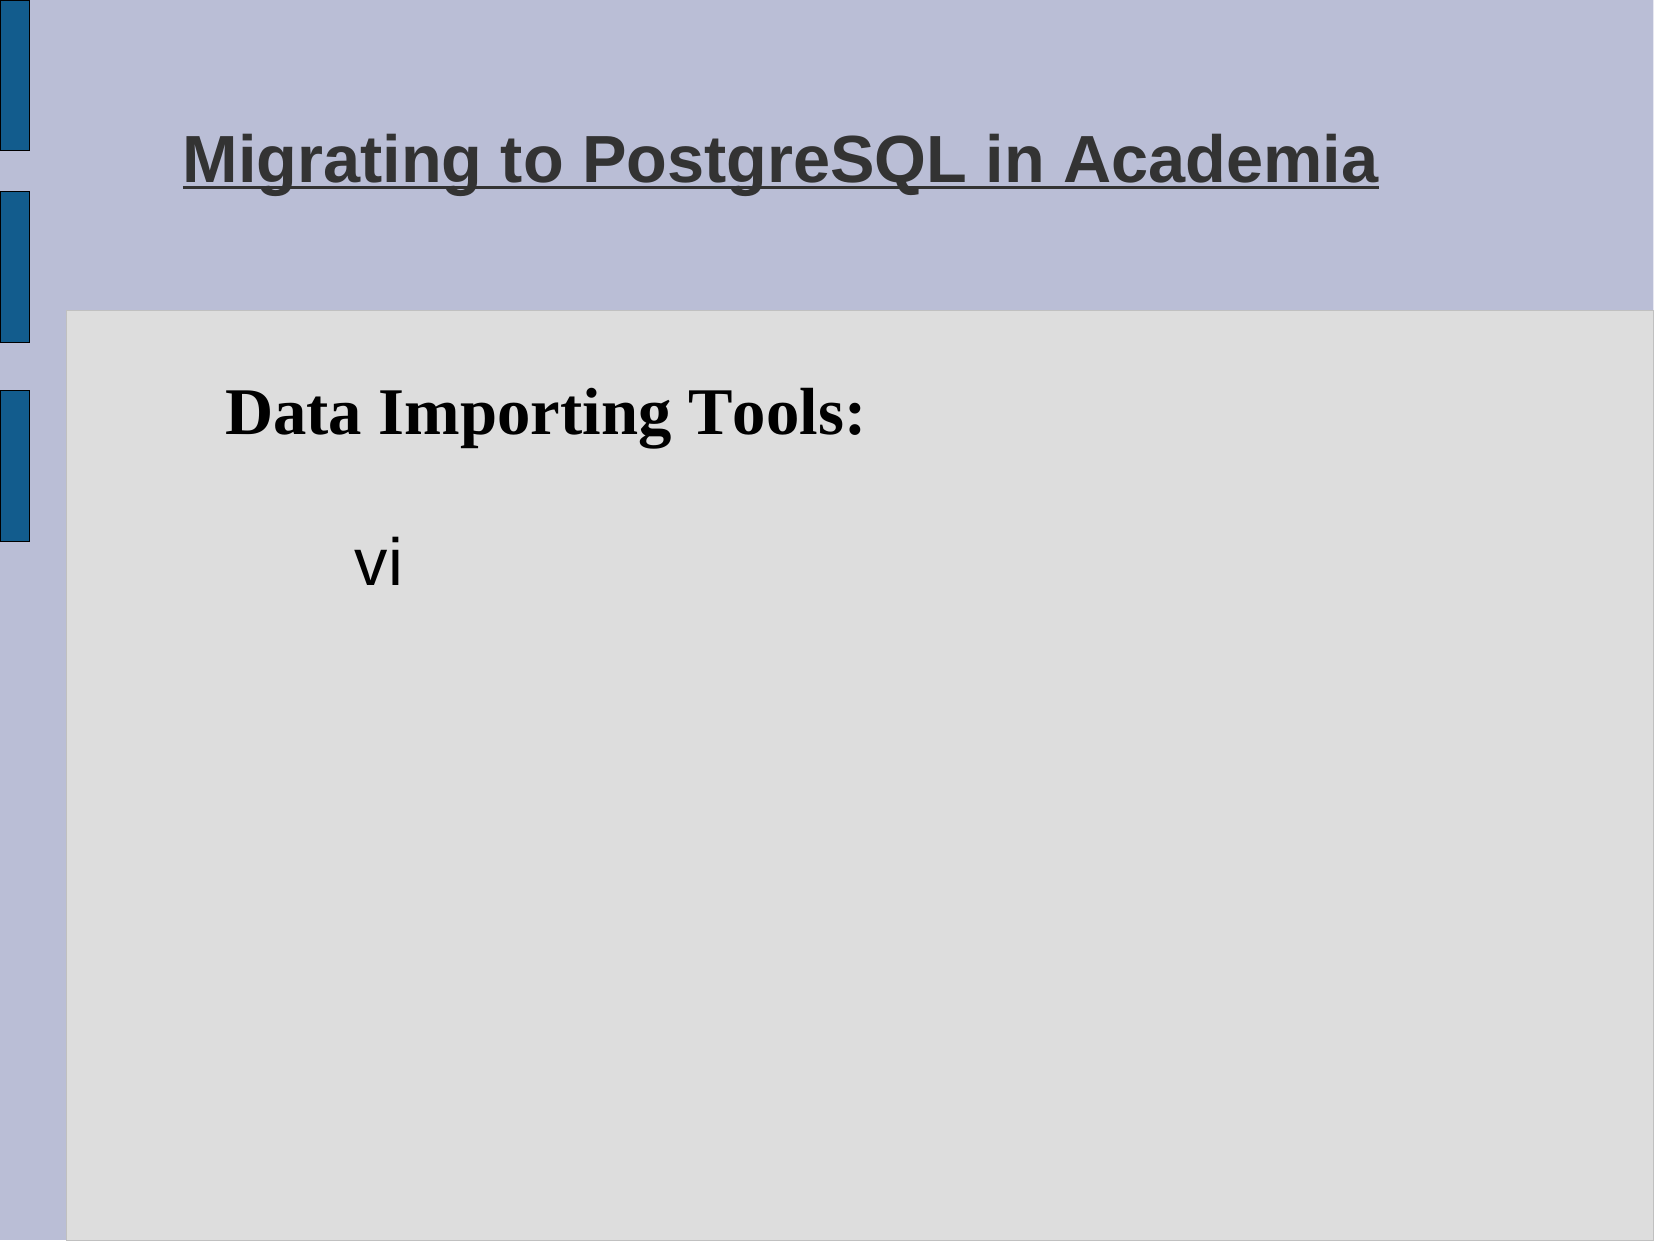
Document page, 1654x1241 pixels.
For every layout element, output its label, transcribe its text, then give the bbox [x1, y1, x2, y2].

text_box Data Importing Tools: [225, 375, 1013, 450]
title Migrating to PostgreSQL in Academia [75, 55, 1488, 263]
list vi [337, 525, 1581, 676]
